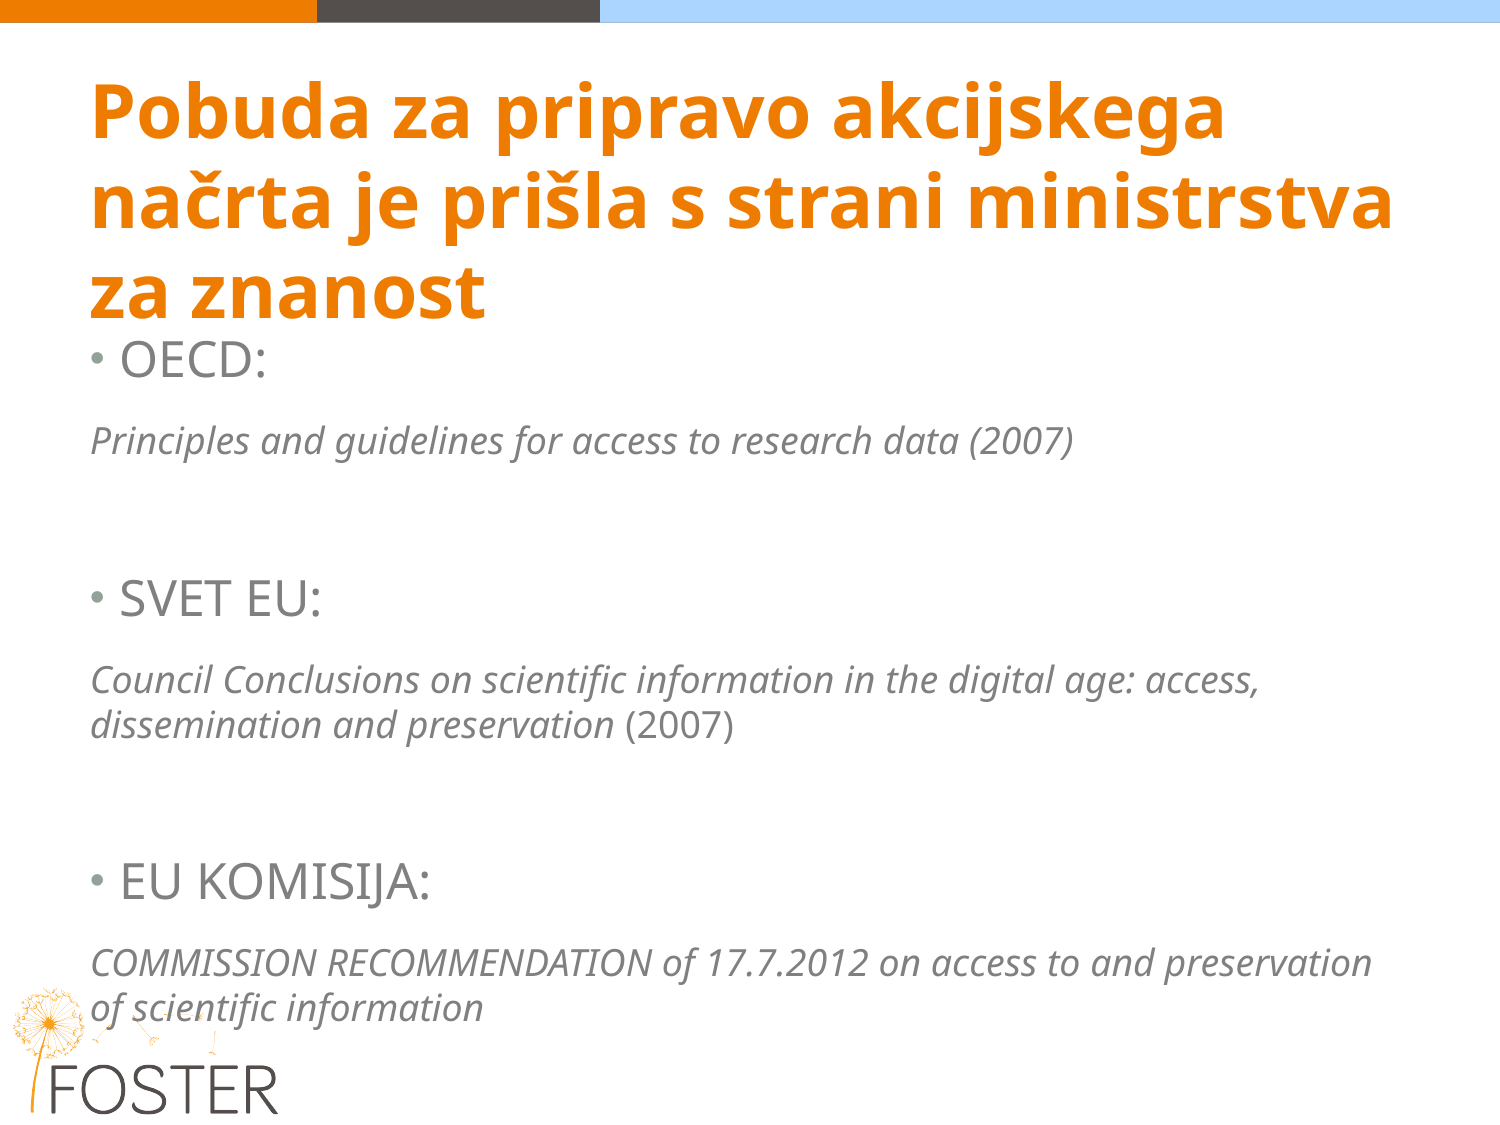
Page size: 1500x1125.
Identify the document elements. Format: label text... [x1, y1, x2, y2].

picture [13, 988, 278, 1125]
title Pobuda za pripravo akcijskega načrta je prišla s strani ministrstva za znanost [75, 55, 1425, 219]
list OECD: Principles and guidelines for access to research data (2007) SVET EU: Council Conclusions on scientific information in the digital age: access, dissemination and preservation (2007) EU KOMISIJA: COMMISSION RECOMMENDATION of 17.7.2012 on access to and preservation of scientific information [75, 230, 1425, 1031]
